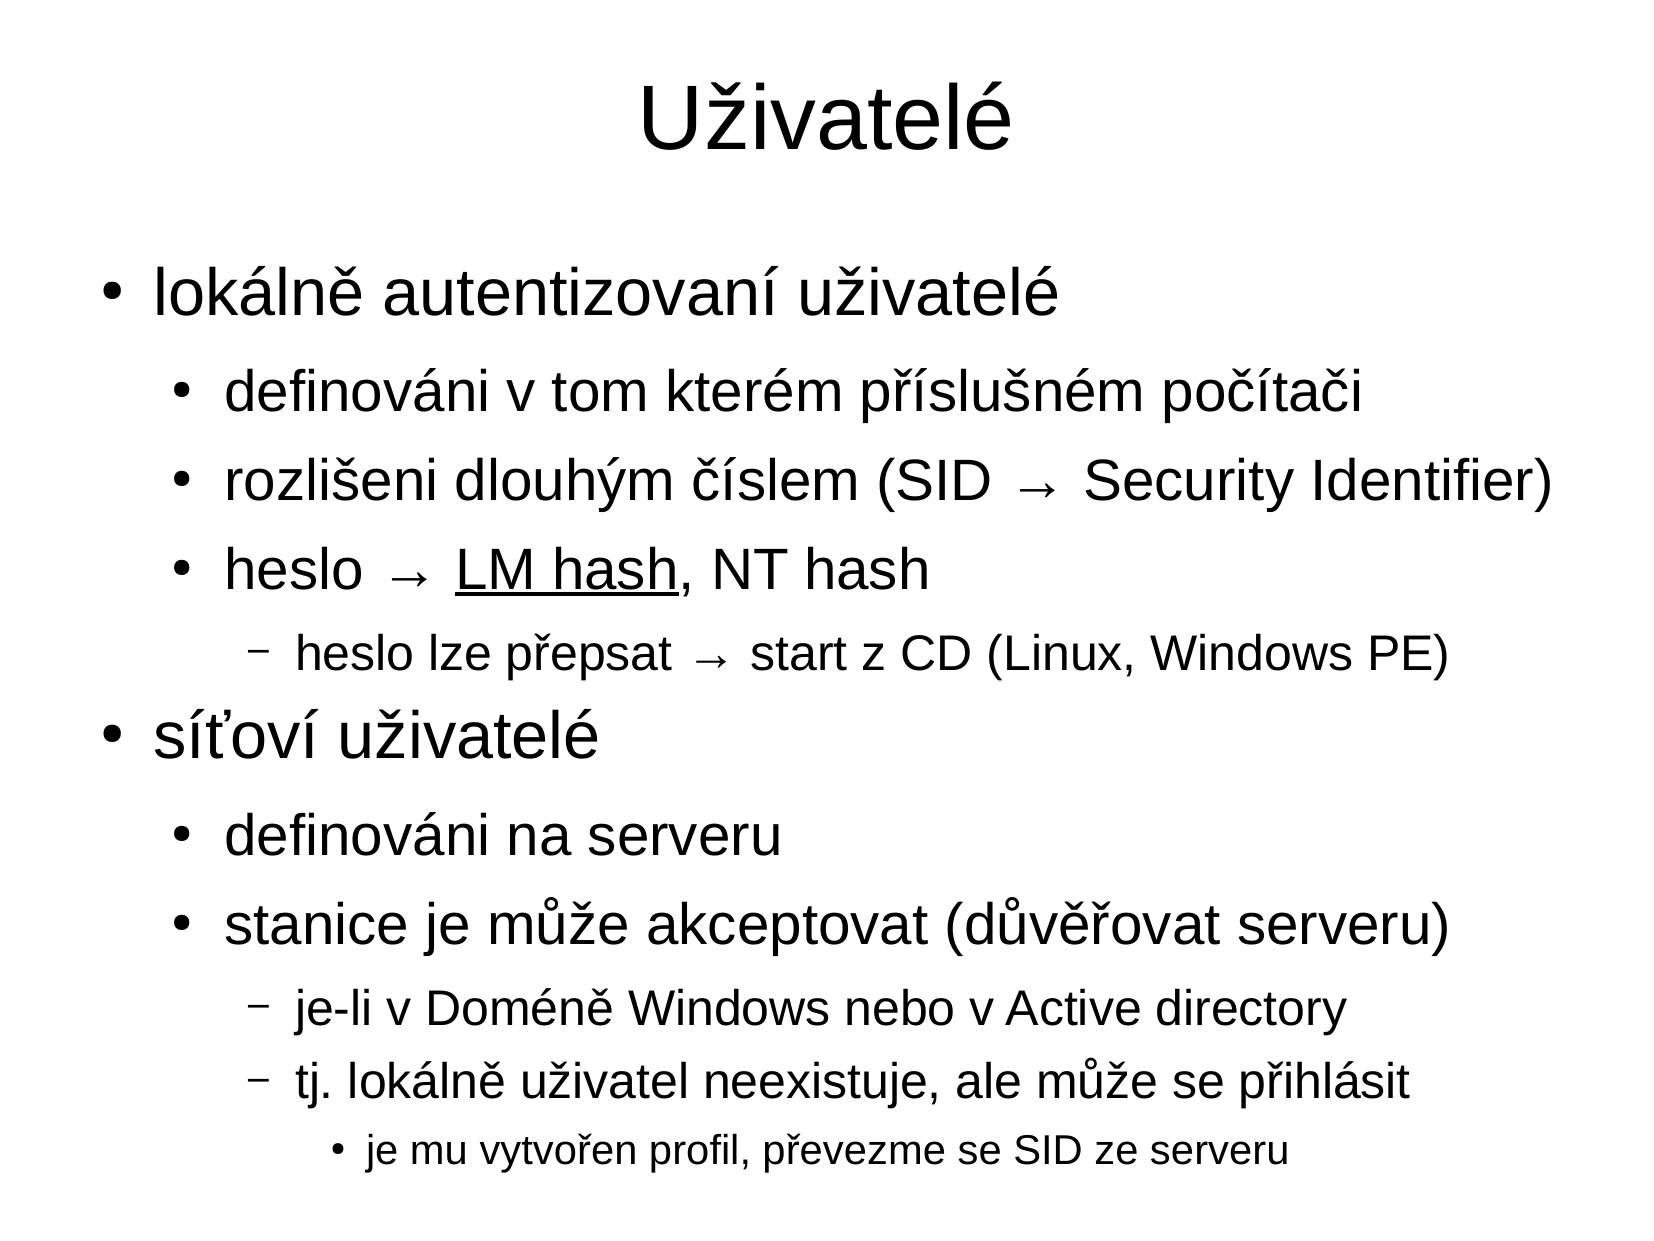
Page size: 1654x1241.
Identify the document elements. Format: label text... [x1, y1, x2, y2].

list lokálně autentizovaní uživatelé definováni v tom kterém příslušném počítači rozlišeni dlouhým číslem (SID → Security Identifier) heslo → LM hash, NT hash heslo lze přepsat → start z CD (Linux, Windows PE) síťoví uživatelé definováni na serveru stanice je může akceptovat (důvěřovat serveru) je-li v Doméně Windows nebo v Active directory tj. lokálně uživatel neexistuje, ale může se přihlásit je mu vytvořen profil, převezme se SID ze serveru [82, 254, 1571, 1182]
title Uživatelé [82, 13, 1571, 222]
